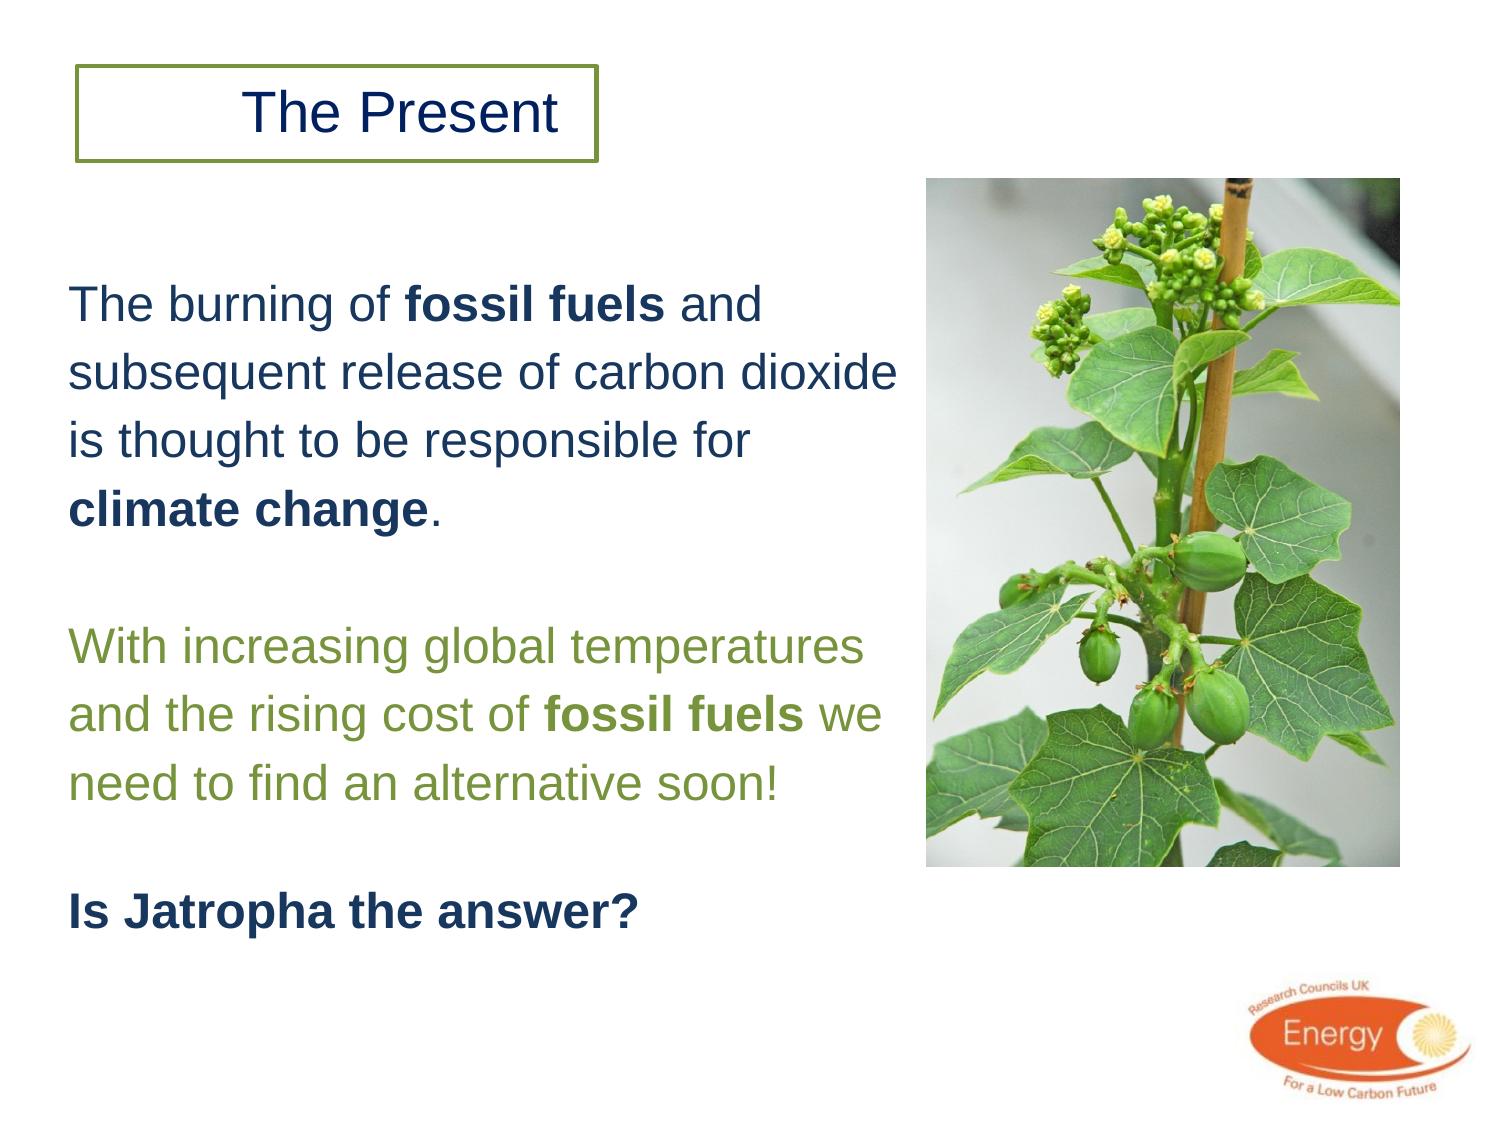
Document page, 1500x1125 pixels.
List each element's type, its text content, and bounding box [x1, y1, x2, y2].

text_box The Present [76, 66, 597, 162]
text_box The burning of fossil fuels and subsequent release of carbon dioxide is thought to be responsible for climate change. With increasing global temperatures and the rising cost of fossil fuels we need to find an alternative soon! Is Jatropha the answer? [53, 255, 915, 946]
picture [926, 178, 1400, 867]
